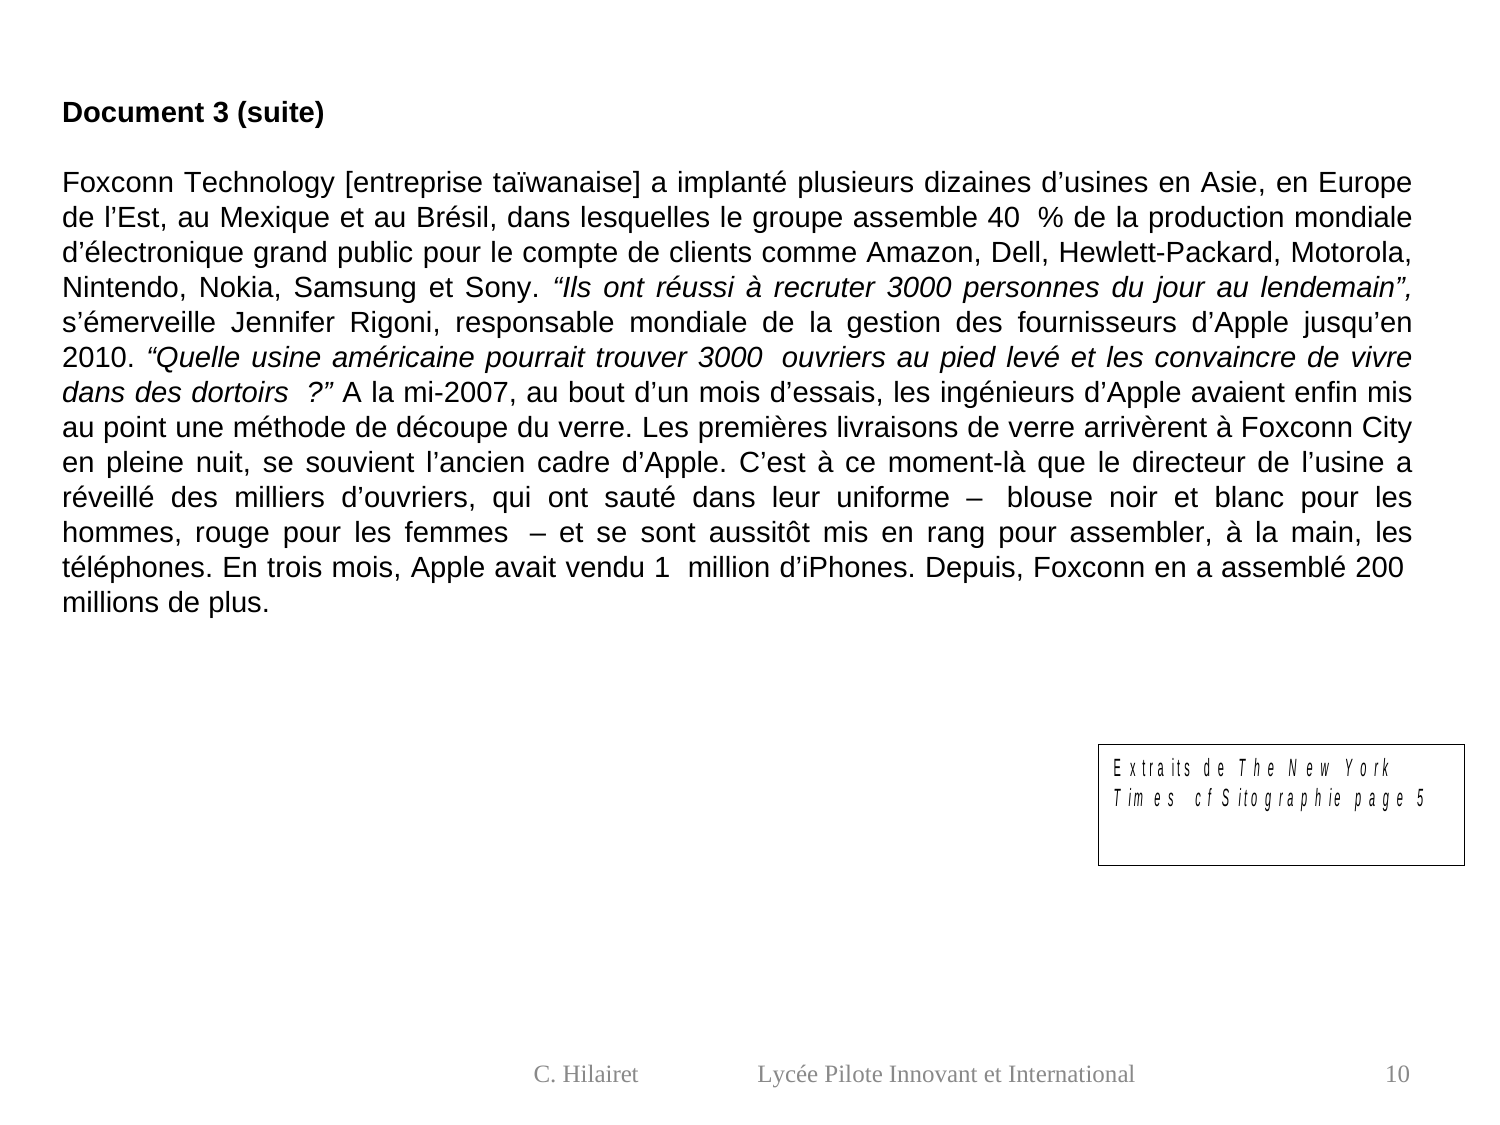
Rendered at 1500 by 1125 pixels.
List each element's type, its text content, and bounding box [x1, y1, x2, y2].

text_box Document 3 (suite) Foxconn Technology [entreprise taïwanaise] a implanté plusieurs dizaines d’usines en Asie, en Europe de l’Est, au Mexique et au Brésil, dans lesquelles le groupe assemble 40 % de la production mondiale d’électronique grand public pour le compte de clients comme Amazon, Dell, Hewlett-Packard, Motorola, Nintendo, Nokia, Samsung et Sony. “Ils ont réussi à recruter 3000 personnes du jour au lendemain”, s’émerveille Jennifer Rigoni, responsable mondiale de la gestion des fournisseurs d’Apple jusqu’en 2010. “Quelle usine américaine pourrait trouver 3000 ouvriers au pied levé et les convaincre de vivre dans des dortoirs ?” A la mi-2007, au bout d’un mois d’essais, les ingénieurs d’Apple avaient enfin mis au point une méthode de découpe du verre. Les premières livraisons de verre arrivèrent à Foxconn City en pleine nuit, se souvient l’ancien cadre d’Apple. C’est à ce moment-là que le directeur de l’usine a réveillé des milliers d’ouvriers, qui ont sauté dans leur uniforme – blouse noir et blanc pour les hommes, rouge pour les femmes – et se sont aussitôt mis en rang pour assembler, à la main, les téléphones. En trois mois, Apple avait vendu 1 million d’iPhones. Depuis, Foxconn en a assemblé 200 millions de plus. [47, 86, 1430, 626]
text_box C. Hilairet Lycée Pilote Innovant et International [512, 1042, 1158, 1103]
text_box <numéro> [1158, 1042, 1426, 1103]
picture [1098, 744, 1465, 866]
